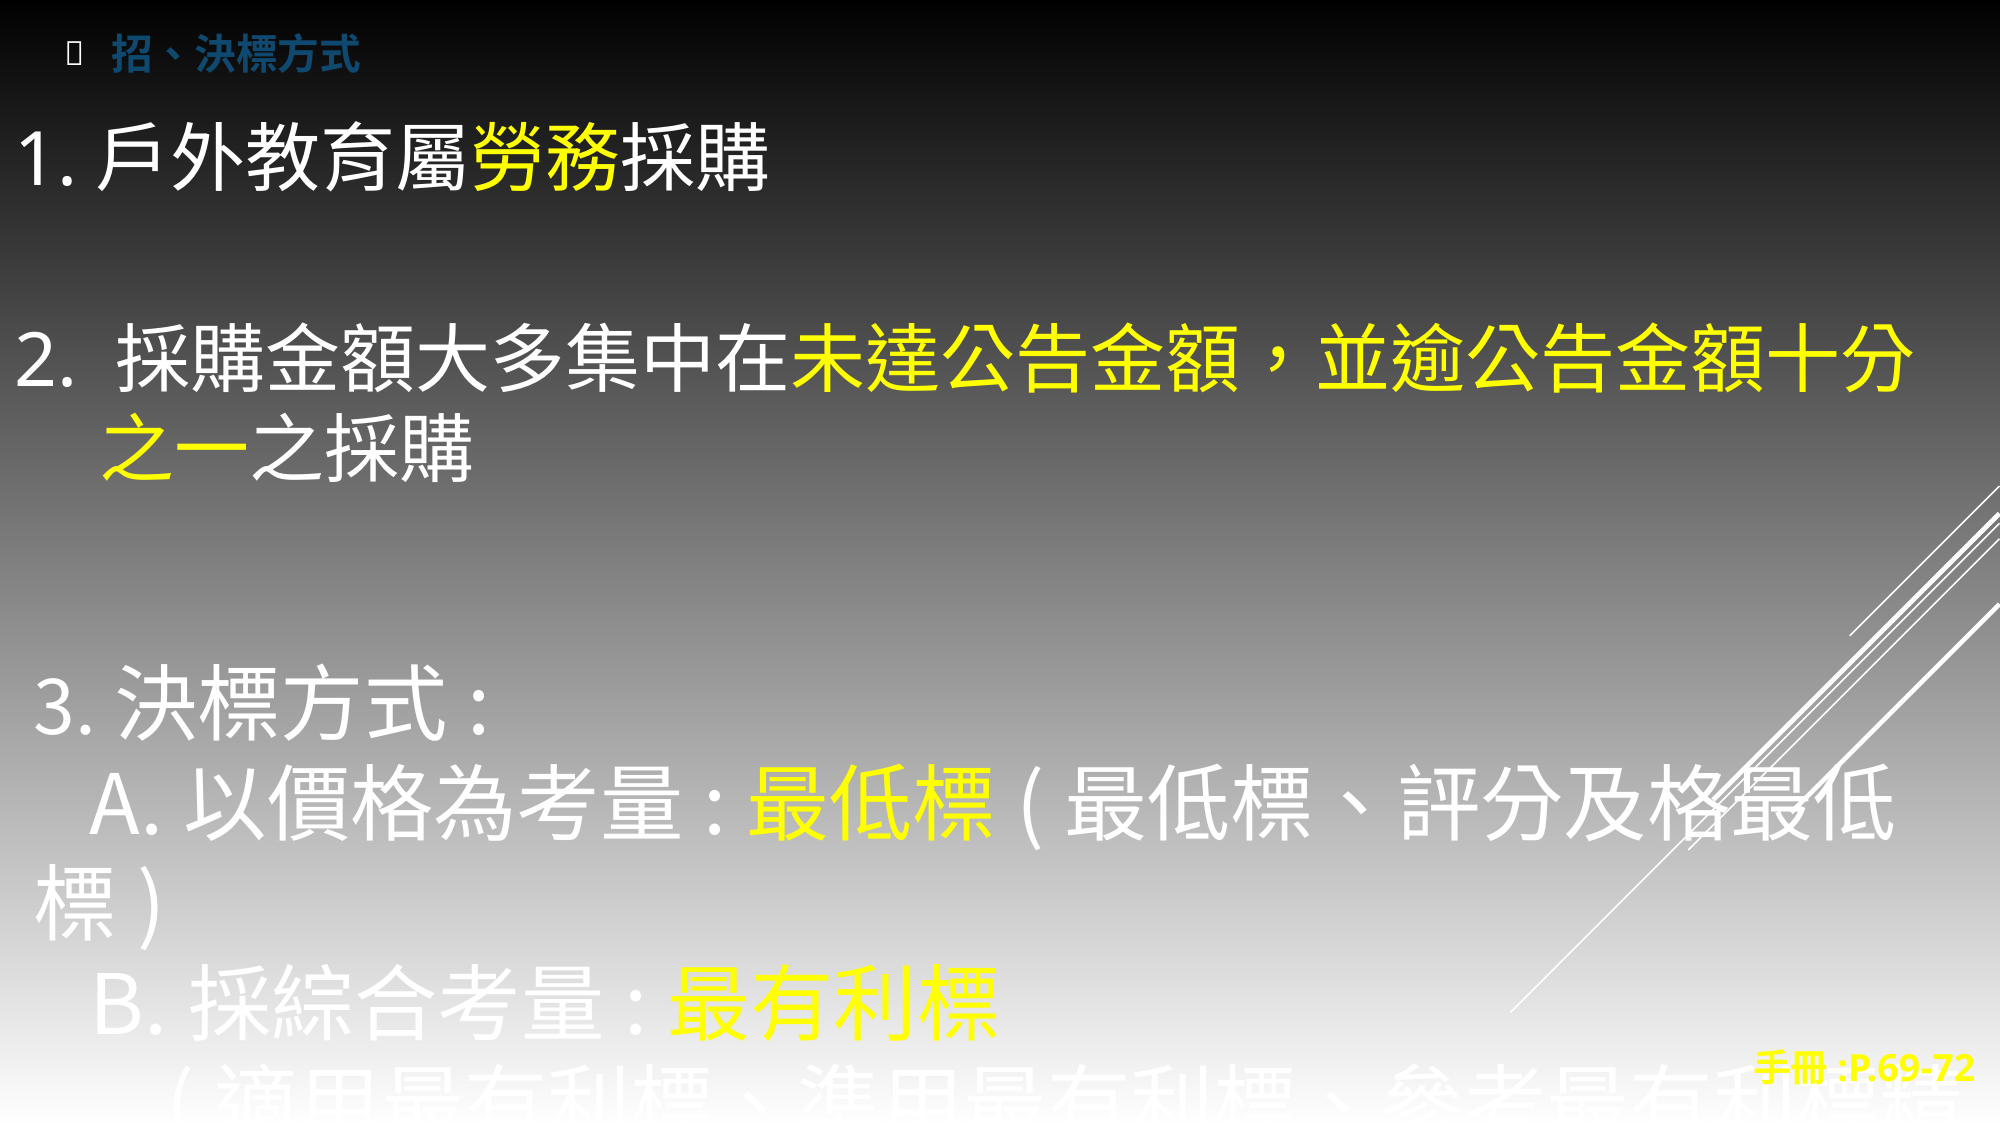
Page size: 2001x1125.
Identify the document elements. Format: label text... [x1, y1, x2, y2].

title 3.決標方式: A.以價格為考量:最低標(最低標、評分及格最低標) B.採綜合考量:最有利標 (適用最有利標、準用最有利標、參考最有利標精神) [19, 643, 1997, 892]
text_box 2. 採購金額大多集中在未達公告金額，並逾公告金額十分 之一之採購 [0, 304, 1983, 500]
text_box 1.戶外教育屬勞務採購 [0, 102, 1037, 208]
text_box 手冊:P.69-72 [1738, 1036, 1997, 1097]
list 招、決標方式 [49, 20, 1450, 103]
